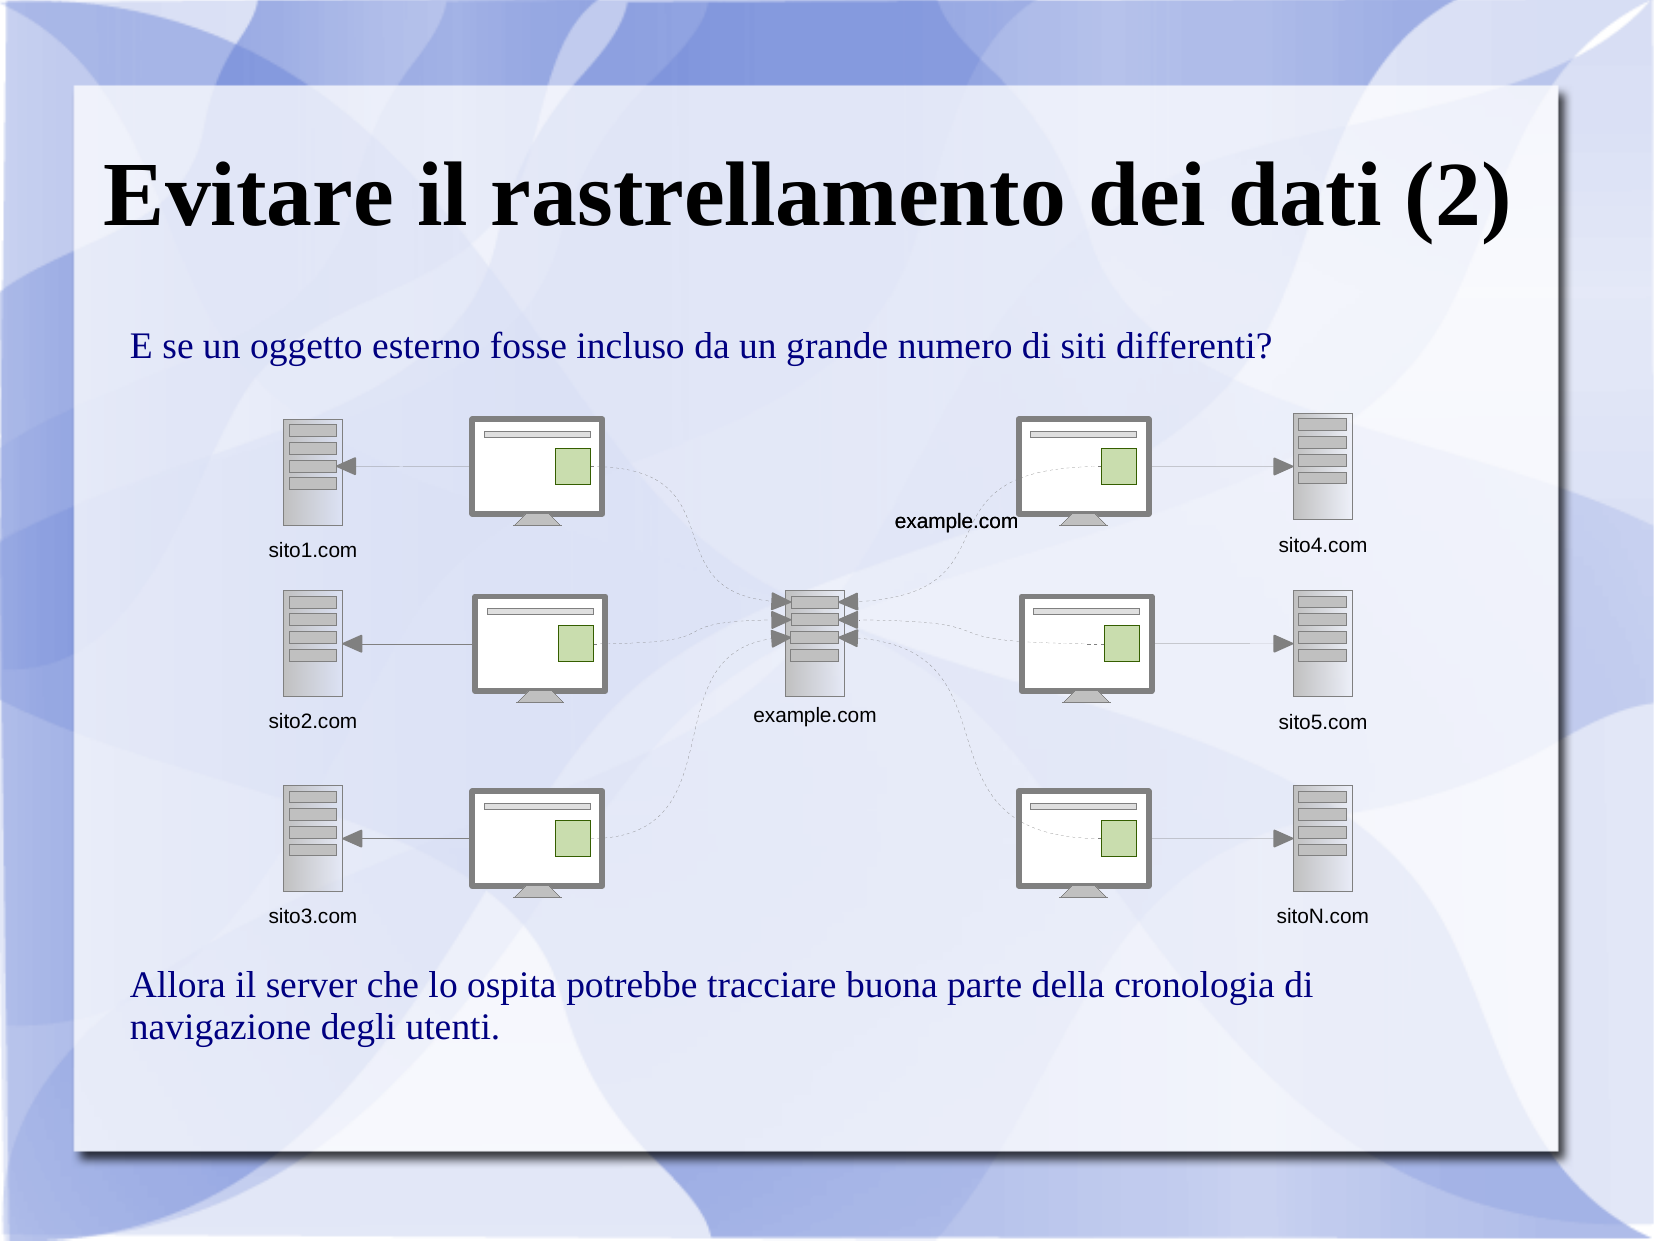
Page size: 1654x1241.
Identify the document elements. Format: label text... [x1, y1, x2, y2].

text_box sitoN.com [1228, 897, 1418, 936]
text_box sito2.com [218, 702, 408, 741]
picture [0, 0, 1654, 1241]
list E se un oggetto esterno fosse incluso da un grande numero di siti differenti? Allora il server che lo ospita potrebbe tracciare buona parte della cronologia di navigazione degli utenti. [129, 324, 1489, 1048]
text_box sito4.com [1228, 525, 1418, 564]
text_box sito5.com [1228, 702, 1418, 742]
text_box example.com [862, 502, 1052, 541]
text_box sito3.com [218, 897, 408, 936]
title Evitare il rastrellamento dei dati (2) [82, 90, 1536, 298]
text_box sito1.com [218, 531, 408, 570]
